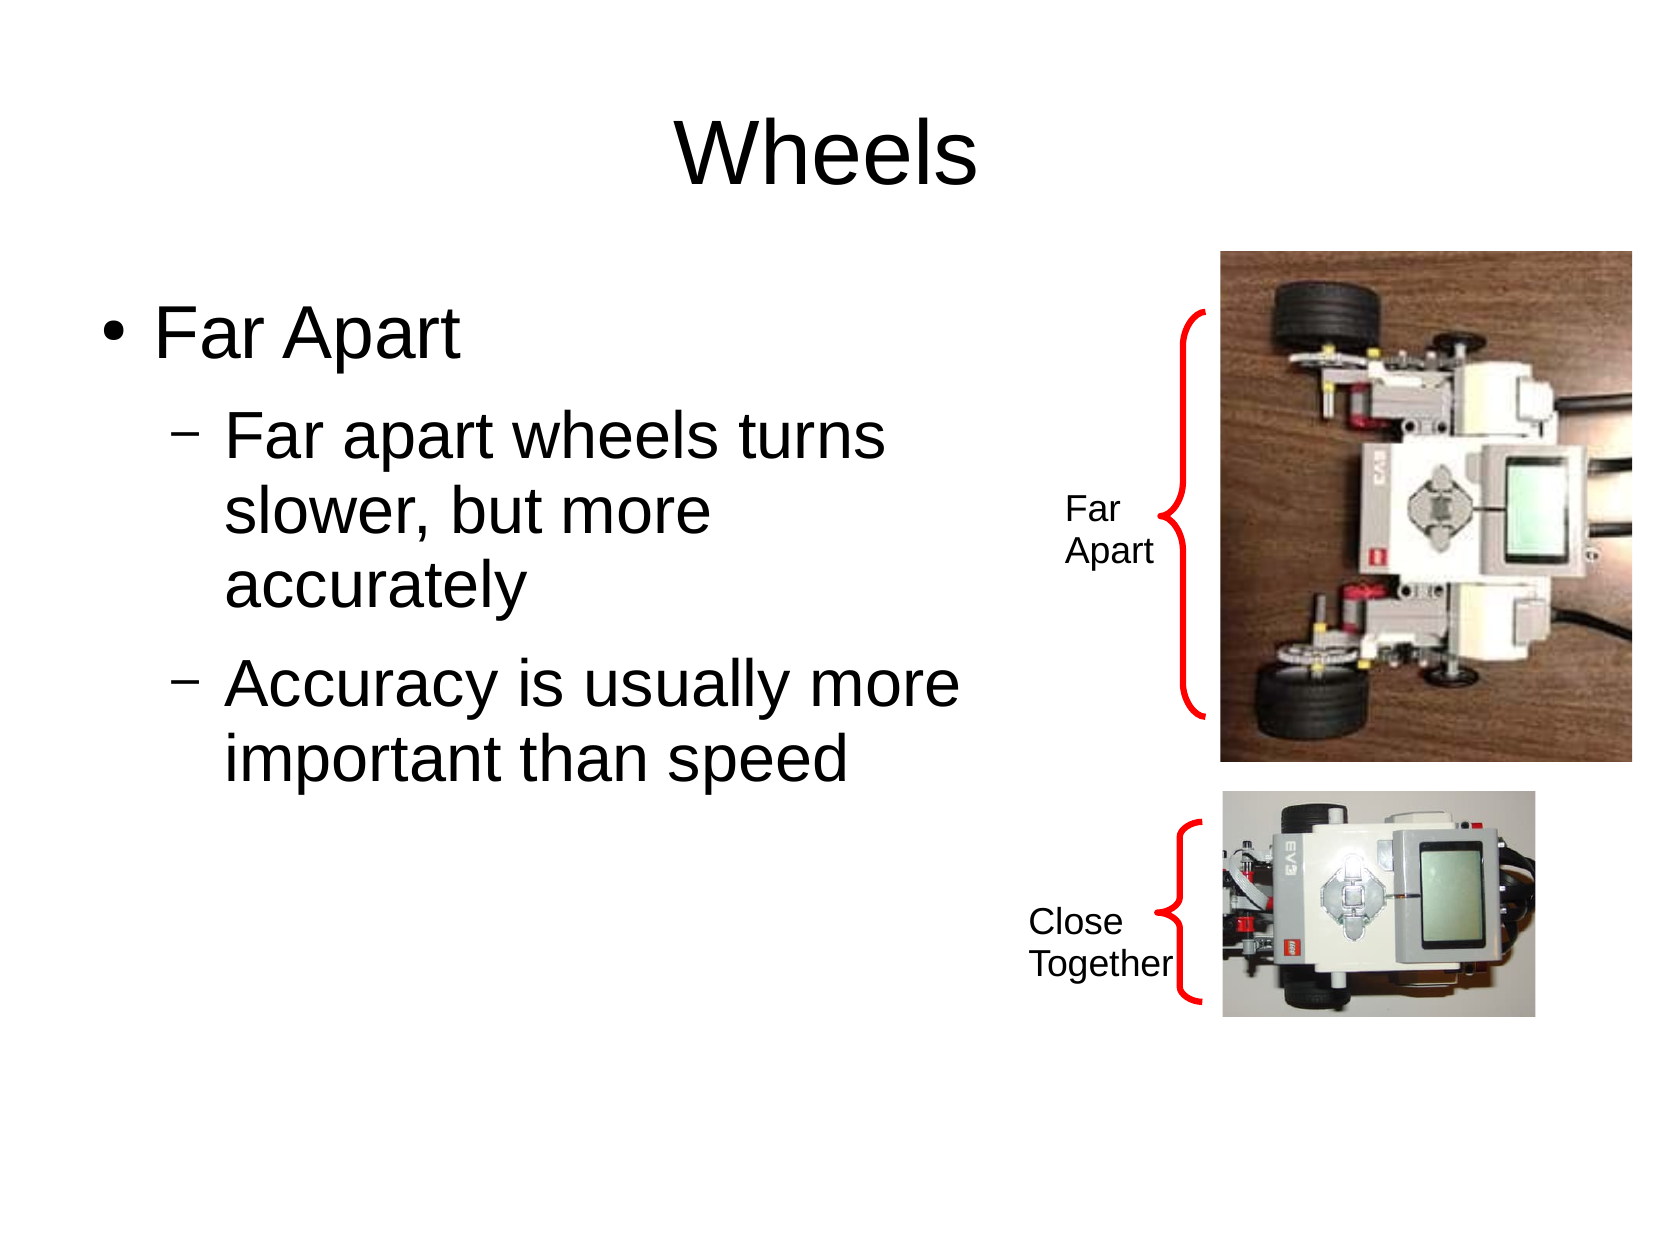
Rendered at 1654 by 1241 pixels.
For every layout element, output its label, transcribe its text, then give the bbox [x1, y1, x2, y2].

list Far Apart Far apart wheels turns slower, but more accurately Accuracy is usually more important than speed [82, 290, 976, 1111]
text_box Close Together [1013, 893, 1194, 1006]
picture [1220, 251, 1633, 762]
title Wheels [82, 49, 1571, 257]
text_box Far Apart [1050, 480, 1171, 586]
picture [1222, 791, 1536, 1017]
